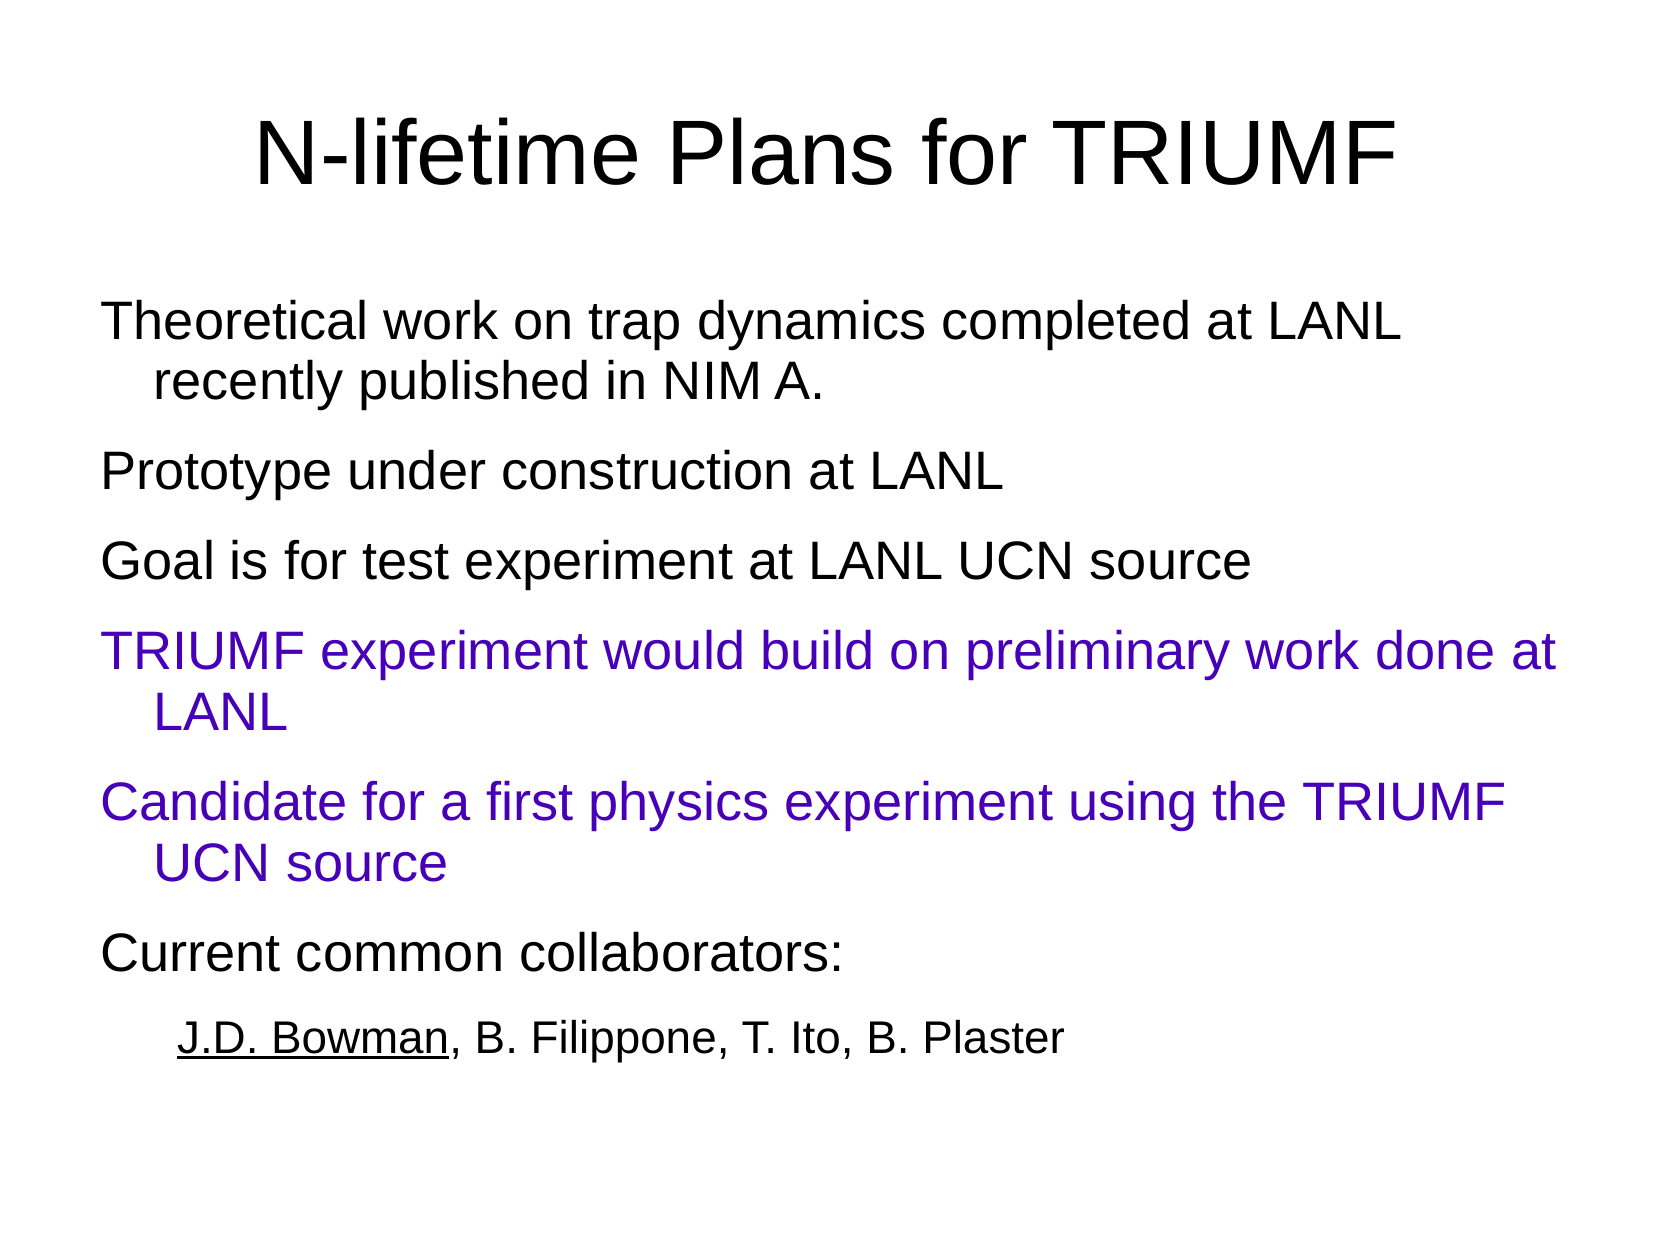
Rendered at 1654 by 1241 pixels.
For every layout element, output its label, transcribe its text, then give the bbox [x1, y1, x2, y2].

title N-lifetime Plans for TRIUMF [82, 49, 1571, 257]
list Theoretical work on trap dynamics completed at LANL recently published in NIM A. Prototype under construction at LANL Goal is for test experiment at LANL UCN source TRIUMF experiment would build on preliminary work done at LANL Candidate for a first physics experiment using the TRIUMF UCN source Current common collaborators: J.D. Bowman, B. Filippone, T. Ito, B. Plaster [82, 290, 1571, 1130]
